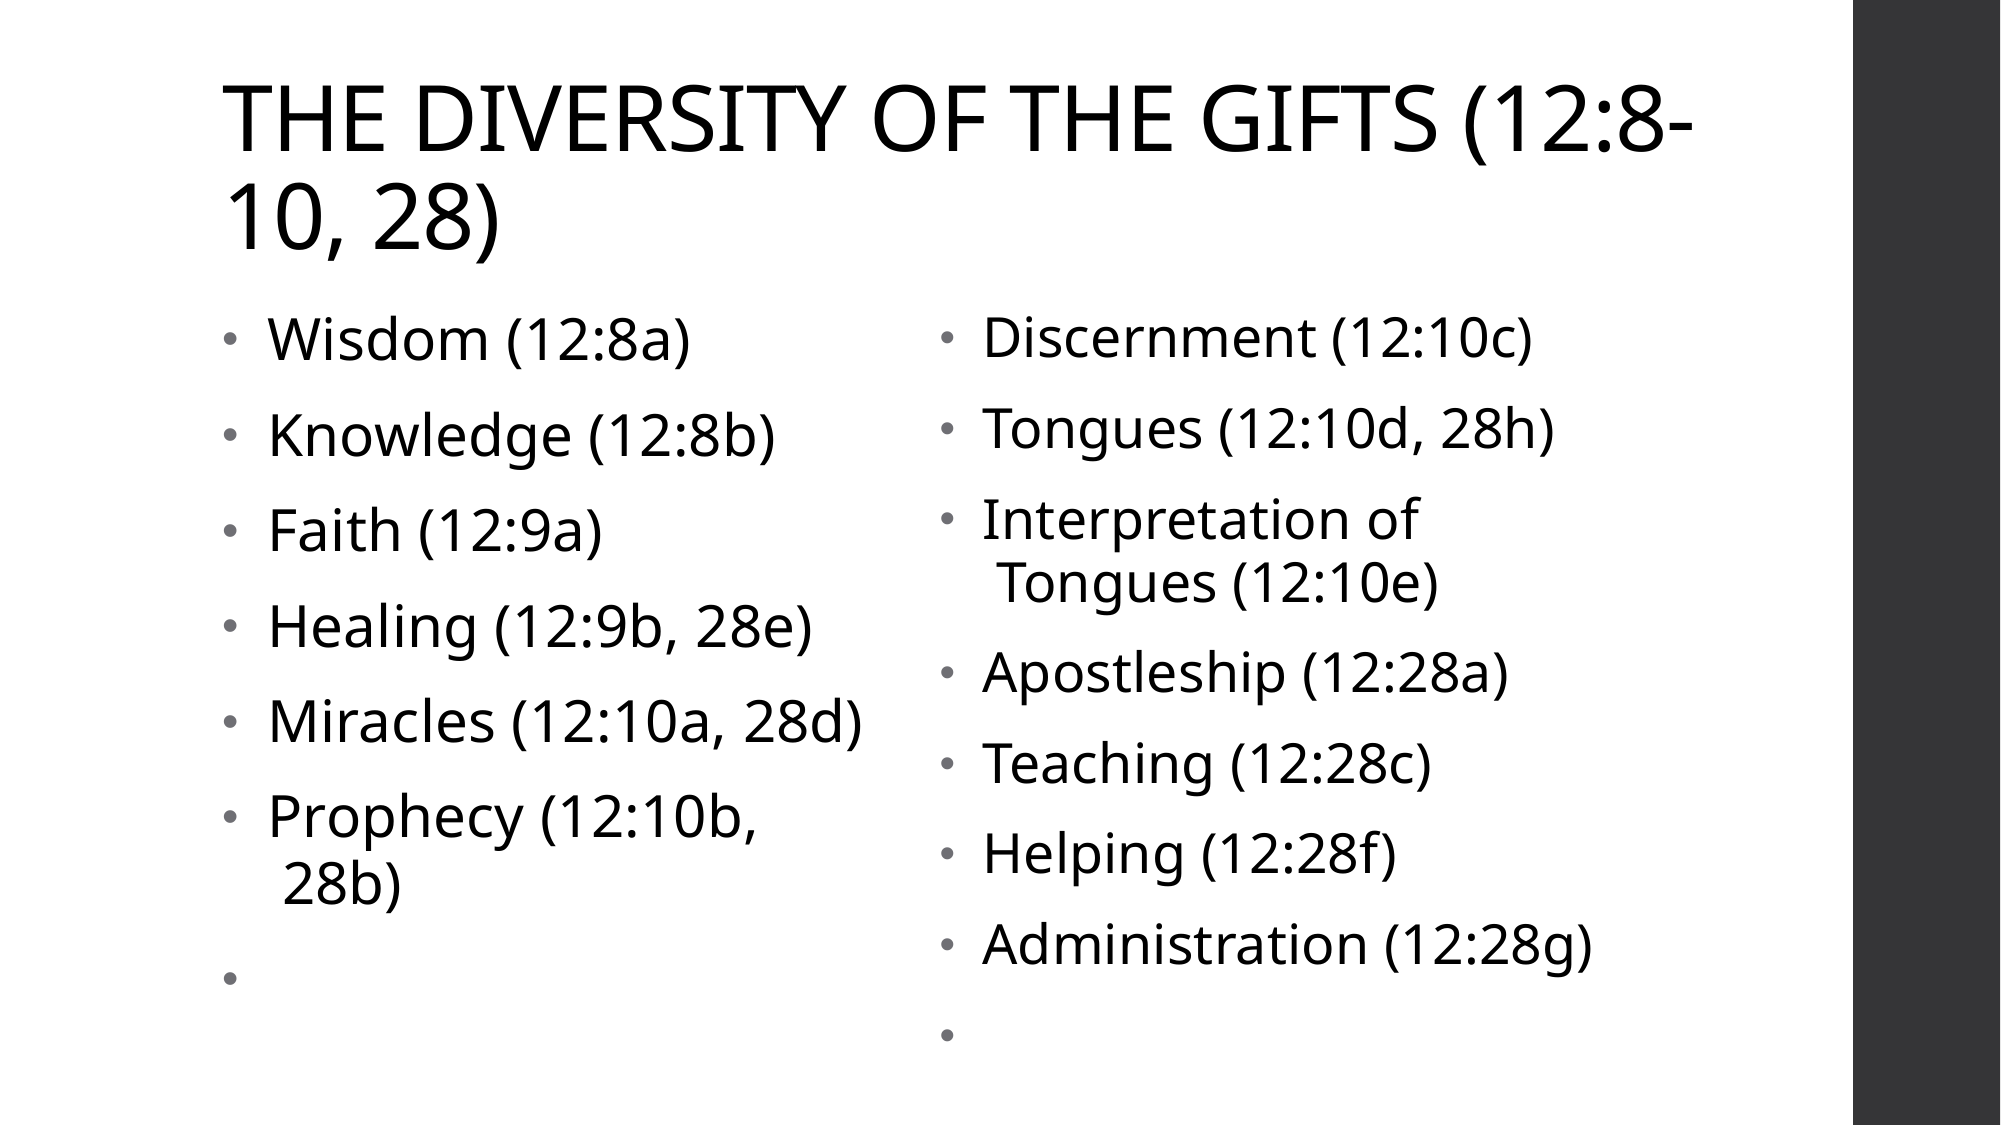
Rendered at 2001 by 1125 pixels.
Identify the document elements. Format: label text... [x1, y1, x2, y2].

list Wisdom (12:8a) Knowledge (12:8b) Faith (12:9a) Healing (12:9b, 28e) Miracles (12:10a, 28d) Prophecy (12:10b, 28b) [207, 299, 900, 1014]
title THE DIVERSITY OF THE GIFTS (12:8-10, 28) [206, 60, 1797, 278]
list Discernment (12:10c) Tongues (12:10d, 28h) Interpretation of Tongues (12:10e) Apostleship (12:28a) Teaching (12:28c) Helping (12:28f) Administration (12:28g) [924, 299, 1617, 1014]
